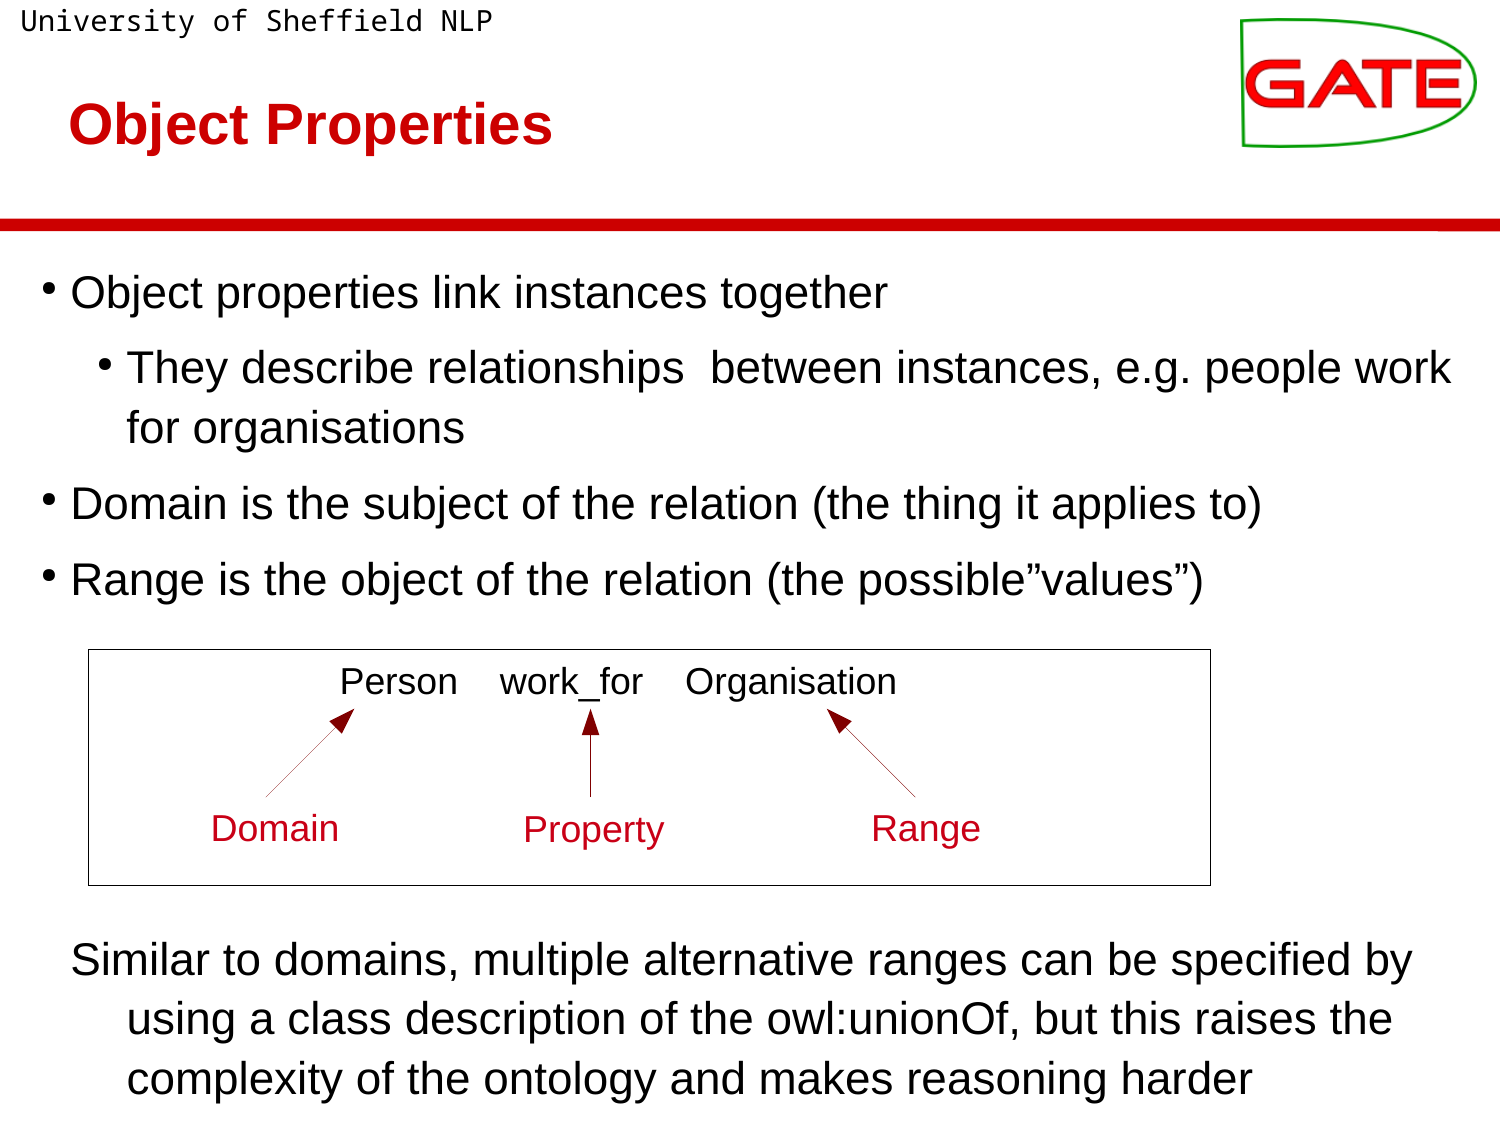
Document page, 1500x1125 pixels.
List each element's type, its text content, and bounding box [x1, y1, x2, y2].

text_box Domain [195, 796, 355, 857]
picture [1240, 18, 1477, 148]
title Object Properties [53, 42, 1123, 207]
text_box Person work_for Organisation [324, 649, 913, 739]
text_box Property [508, 797, 680, 858]
text_box Range [856, 796, 996, 857]
list Object properties link instances together They describe relationships between instances, e.g. people work for organisations Domain is the subject of the relation (the thing it applies to) Range is the object of the relation (the possible”values”) Similar to domains, multiple alternative ranges can be specified by using a class description of the owl:unionOf, but this raises the complexity of the ontology and makes reasoning harder [26, 250, 1477, 1112]
